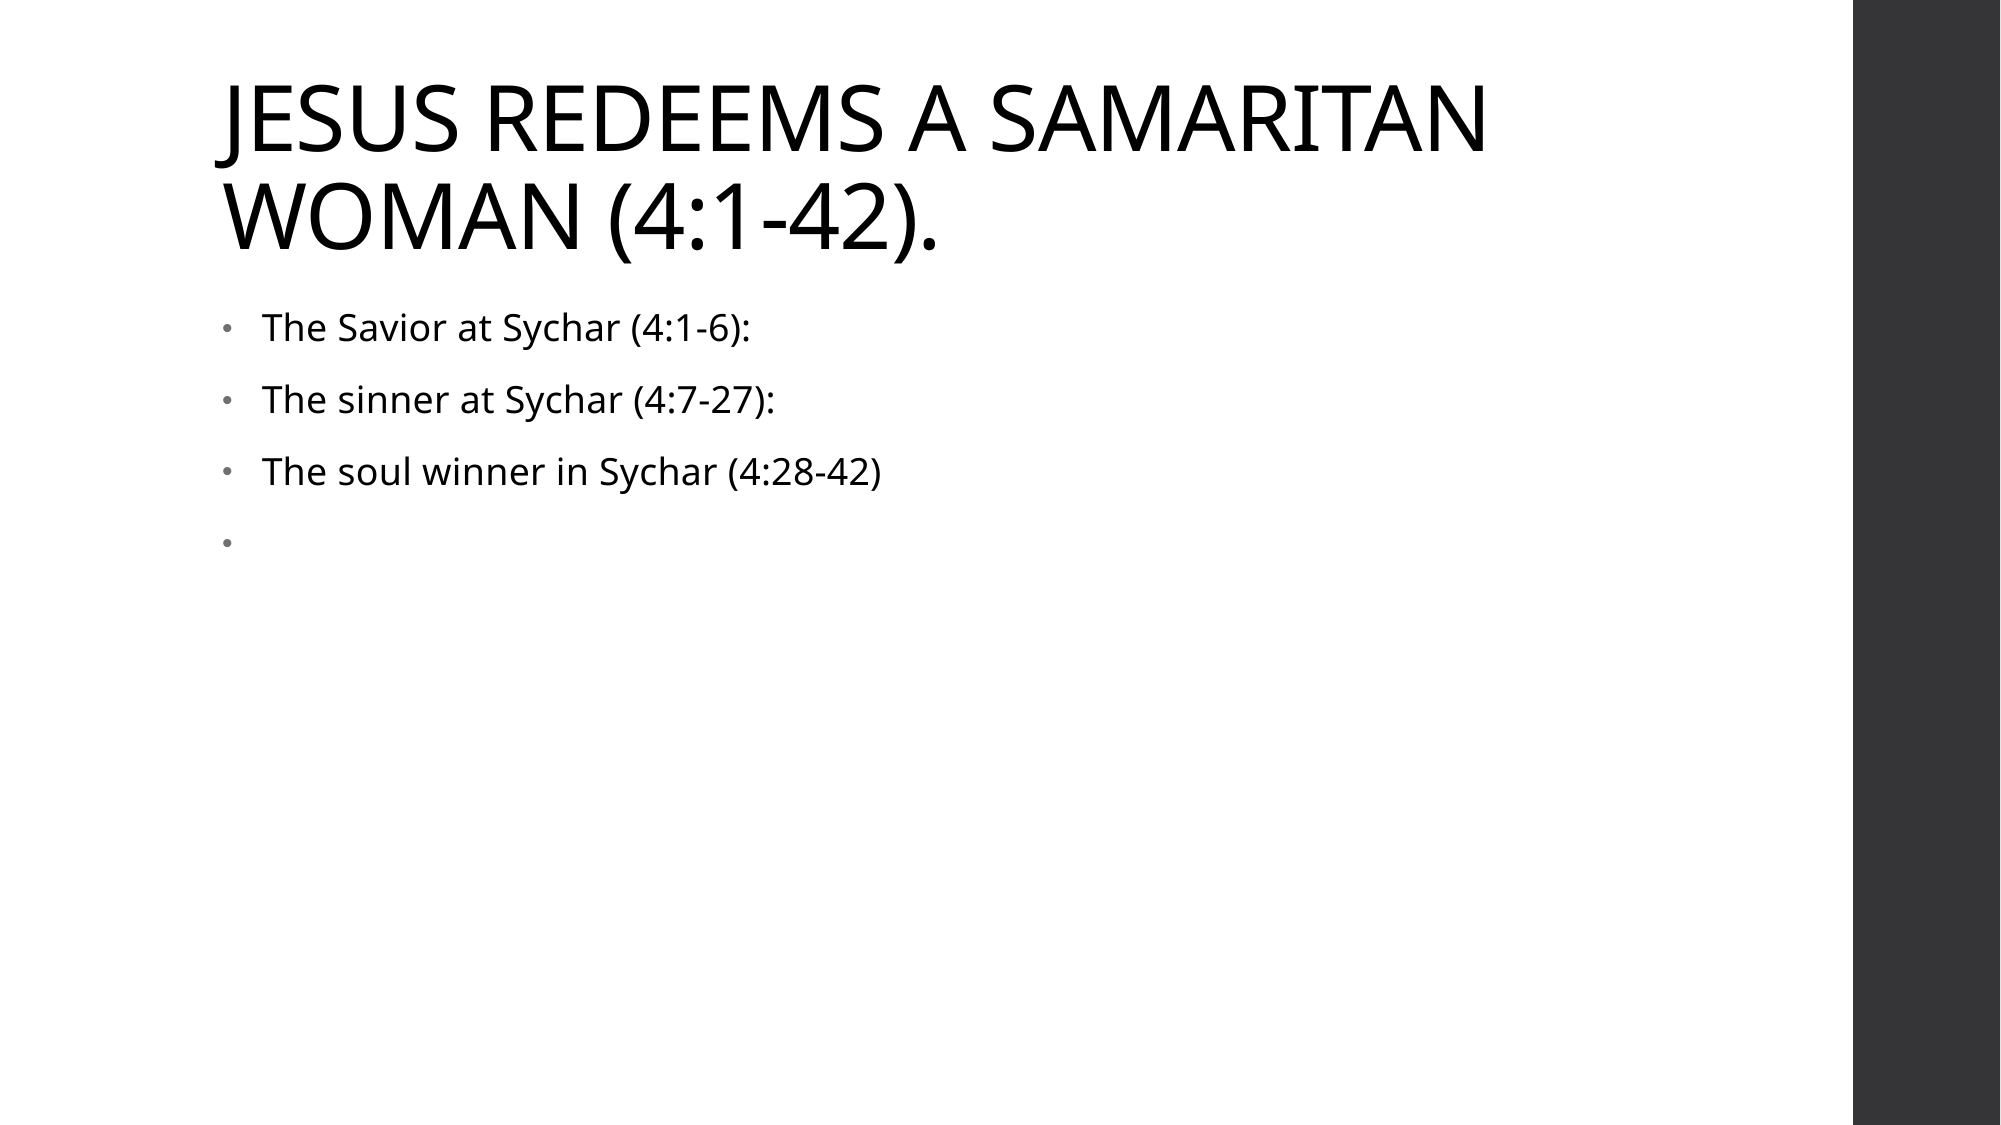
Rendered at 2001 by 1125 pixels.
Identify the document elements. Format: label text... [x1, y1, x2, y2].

title JESUS REDEEMS A SAMARITAN WOMAN (4:1-42). [206, 60, 1797, 278]
list The Savior at Sychar (4:1-6): The sinner at Sychar (4:7-27): The soul winner in Sychar (4:28-42) [206, 299, 1617, 1014]
